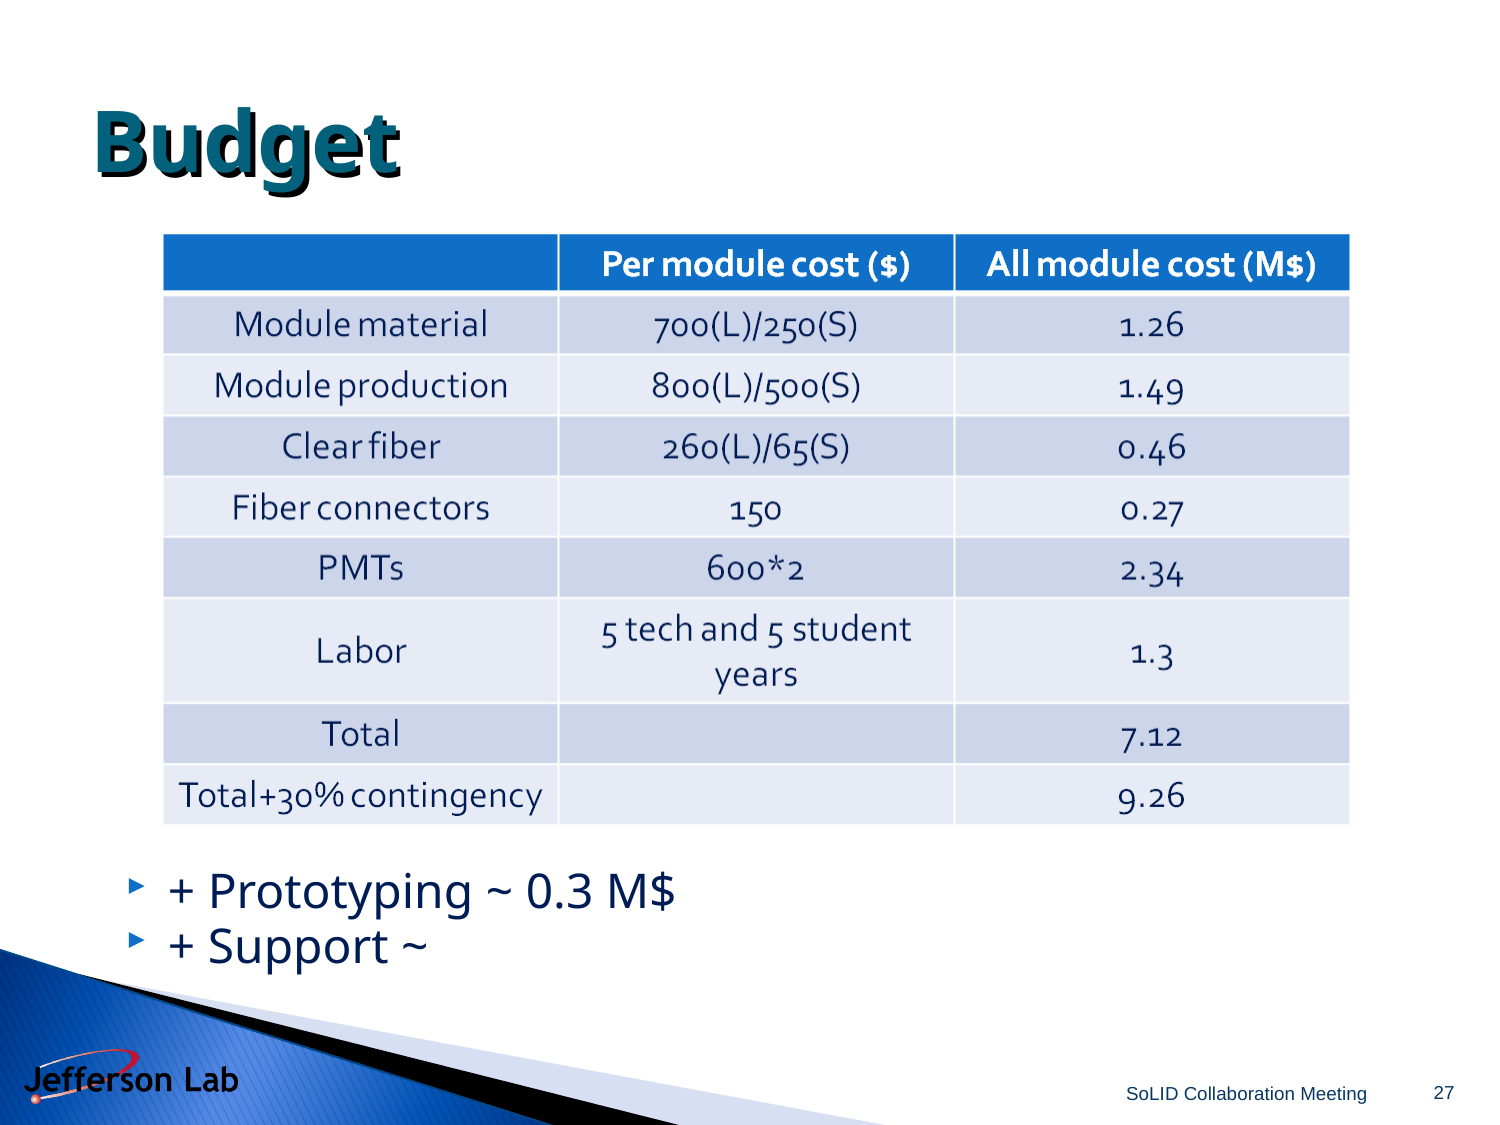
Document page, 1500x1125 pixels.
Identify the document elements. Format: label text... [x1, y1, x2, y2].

text_box SoLID Collaboration Meeting [1074, 1051, 1418, 1112]
text_box 27 [1418, 1051, 1479, 1112]
title Budget [75, 45, 1426, 233]
picture [151, 221, 1362, 837]
list + Prototyping ~ 0.3 M$ + Support ~ [75, 864, 1426, 988]
